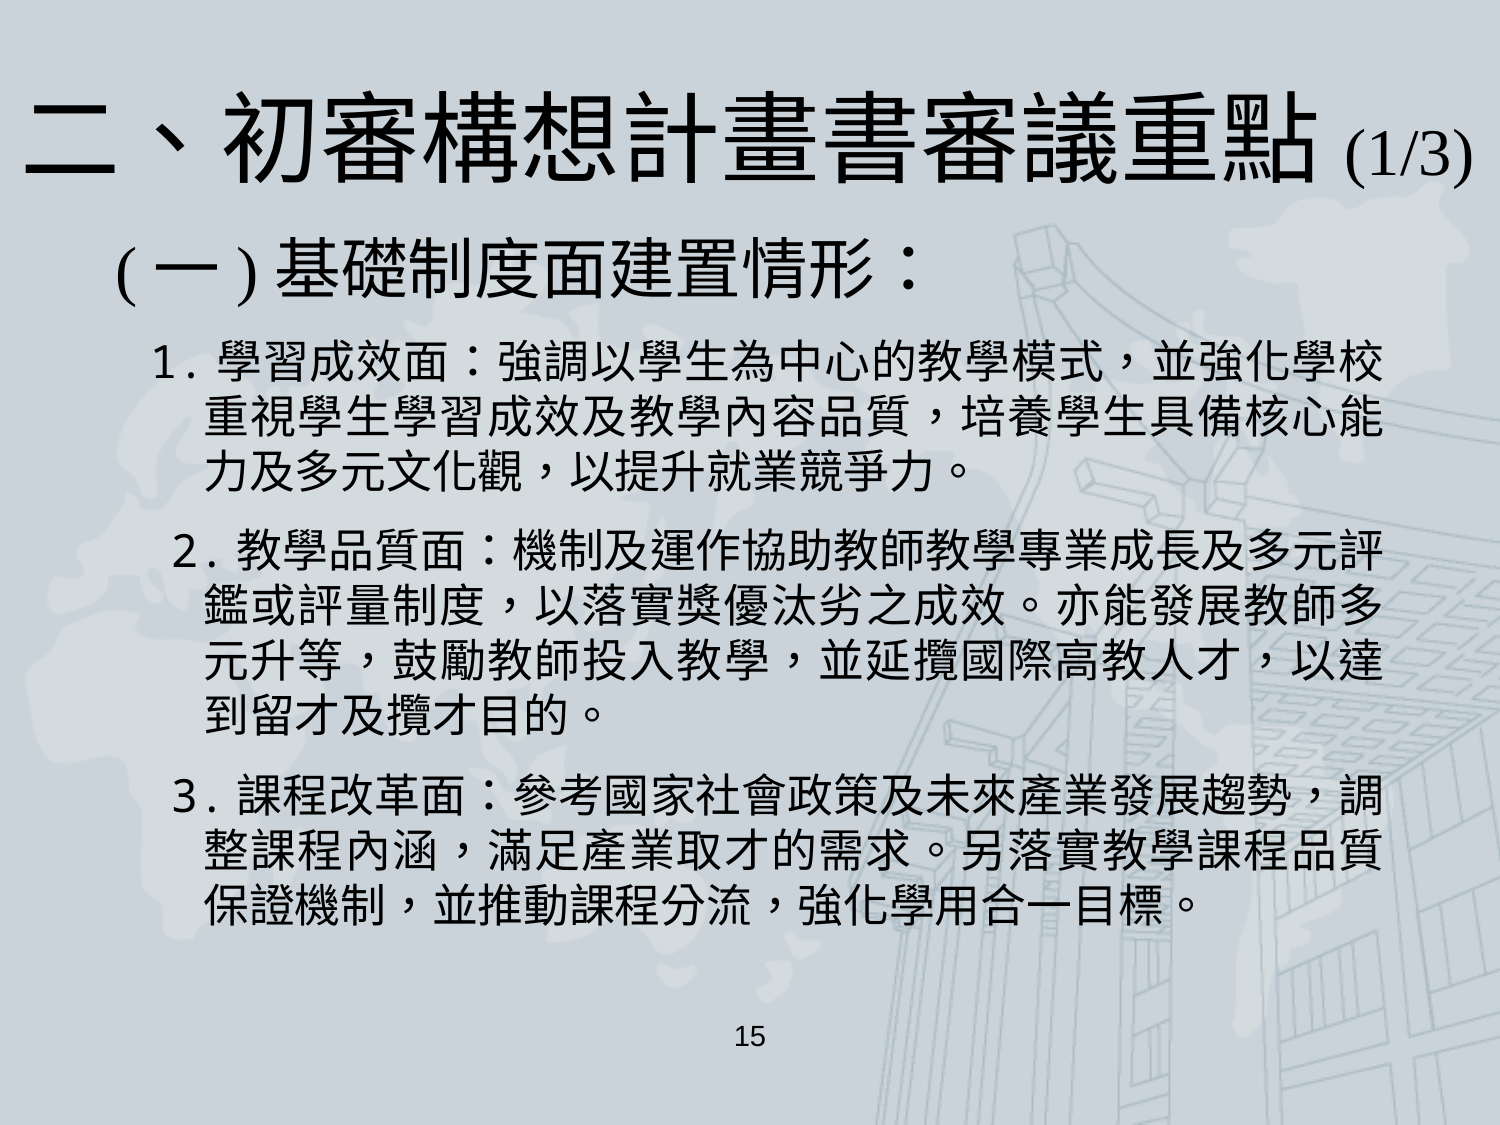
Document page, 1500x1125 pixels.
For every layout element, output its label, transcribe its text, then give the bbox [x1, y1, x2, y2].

title 二、初審構想計畫書審議重點(1/3) [5, 53, 1495, 234]
text_box 15 [512, 999, 988, 1071]
picture [0, 0, 1500, 1125]
text_box (一)基礎制度面建置情形： 1.學習成效面：強調以學生為中心的教學模式，並強化學校重視學生學習成效及教學內容品質，培養學生具備核心能力及多元文化觀，以提升就業競爭力。 2.教學品質面：機制及運作協助教師教學專業成長及多元評鑑或評量制度，以落實獎優汰劣之成效。亦能發展教師多元升等，鼓勵教師投入教學，並延攬國際高教人才，以達到留才及攬才目的。 3.課程改革面：參考國家社會政策及未來產業發展趨勢，調整課程內涵，滿足產業取才的需求。另落實教學課程品質保證機制，並推動課程分流，強化學用合一目標。 [100, 219, 1400, 965]
